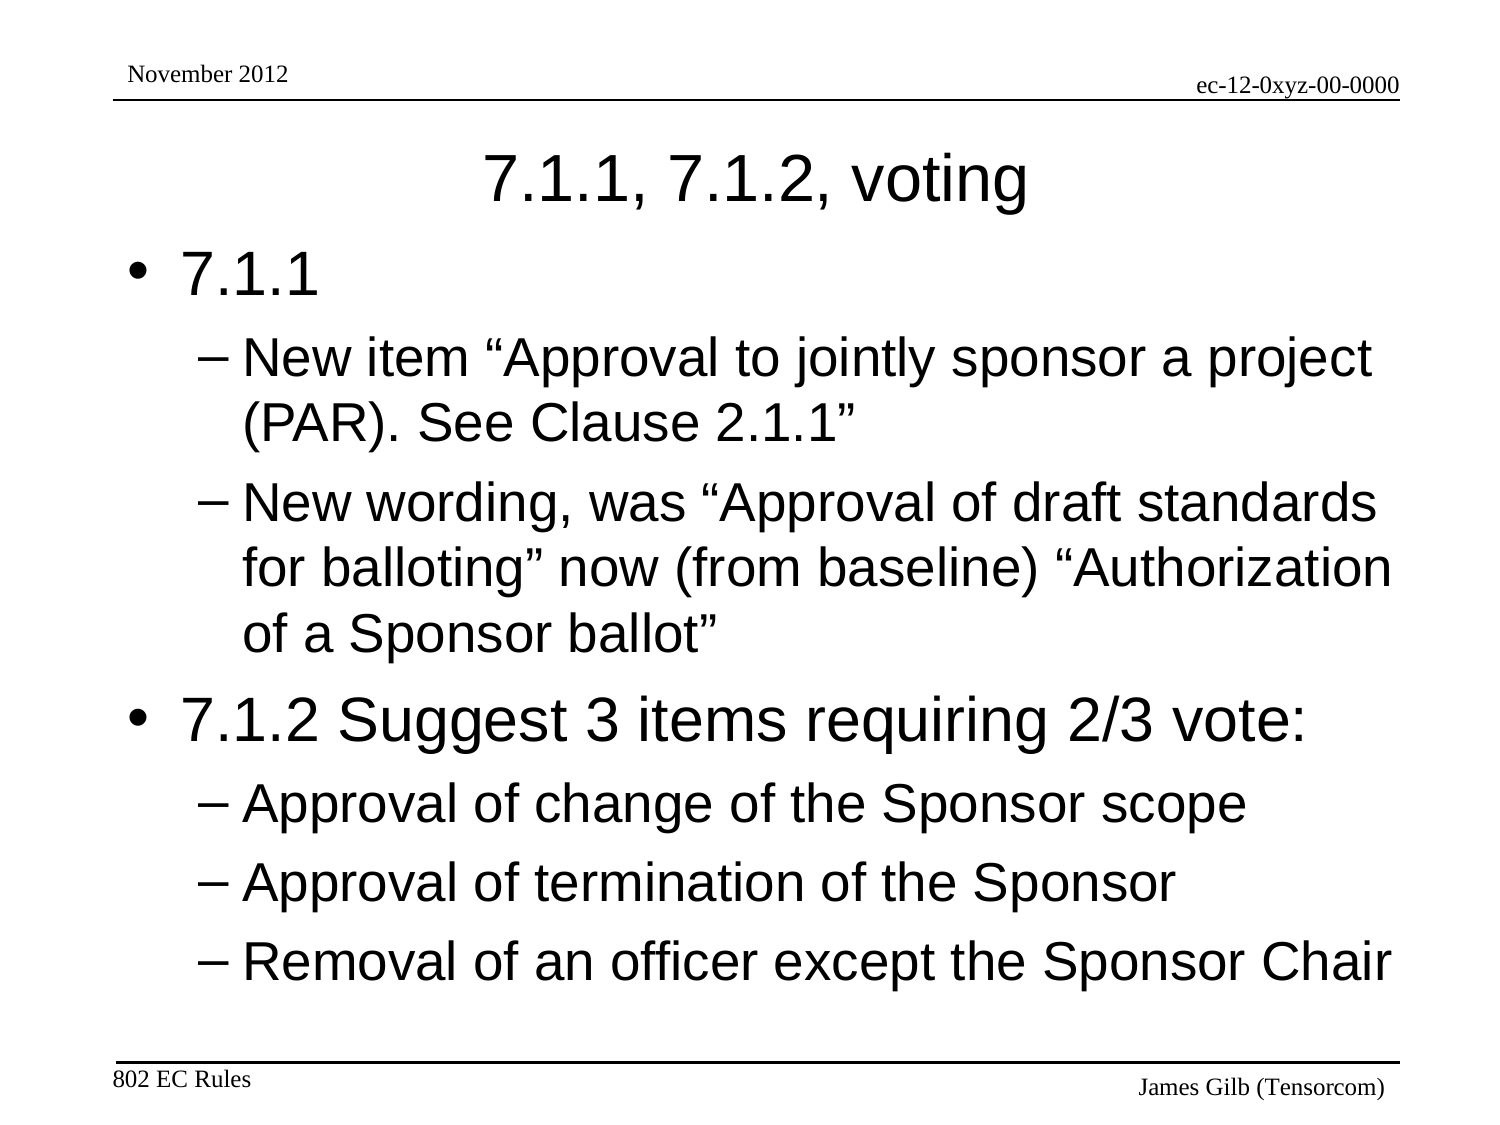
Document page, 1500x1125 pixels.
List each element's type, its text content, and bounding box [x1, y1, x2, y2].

list 7.1.1 New item “Approval to jointly sponsor a project (PAR). See Clause 2.1.1” New wording, was “Approval of draft standards for balloting” now (from baseline) “Authorization of a Sponsor ballot” 7.1.2 Suggest 3 items requiring 2/3 vote: Approval of change of the Sponsor scope Approval of termination of the Sponsor Removal of an officer except the Sponsor Chair [112, 224, 1426, 1051]
title 7.1.1, 7.1.2, voting [112, 112, 1401, 224]
